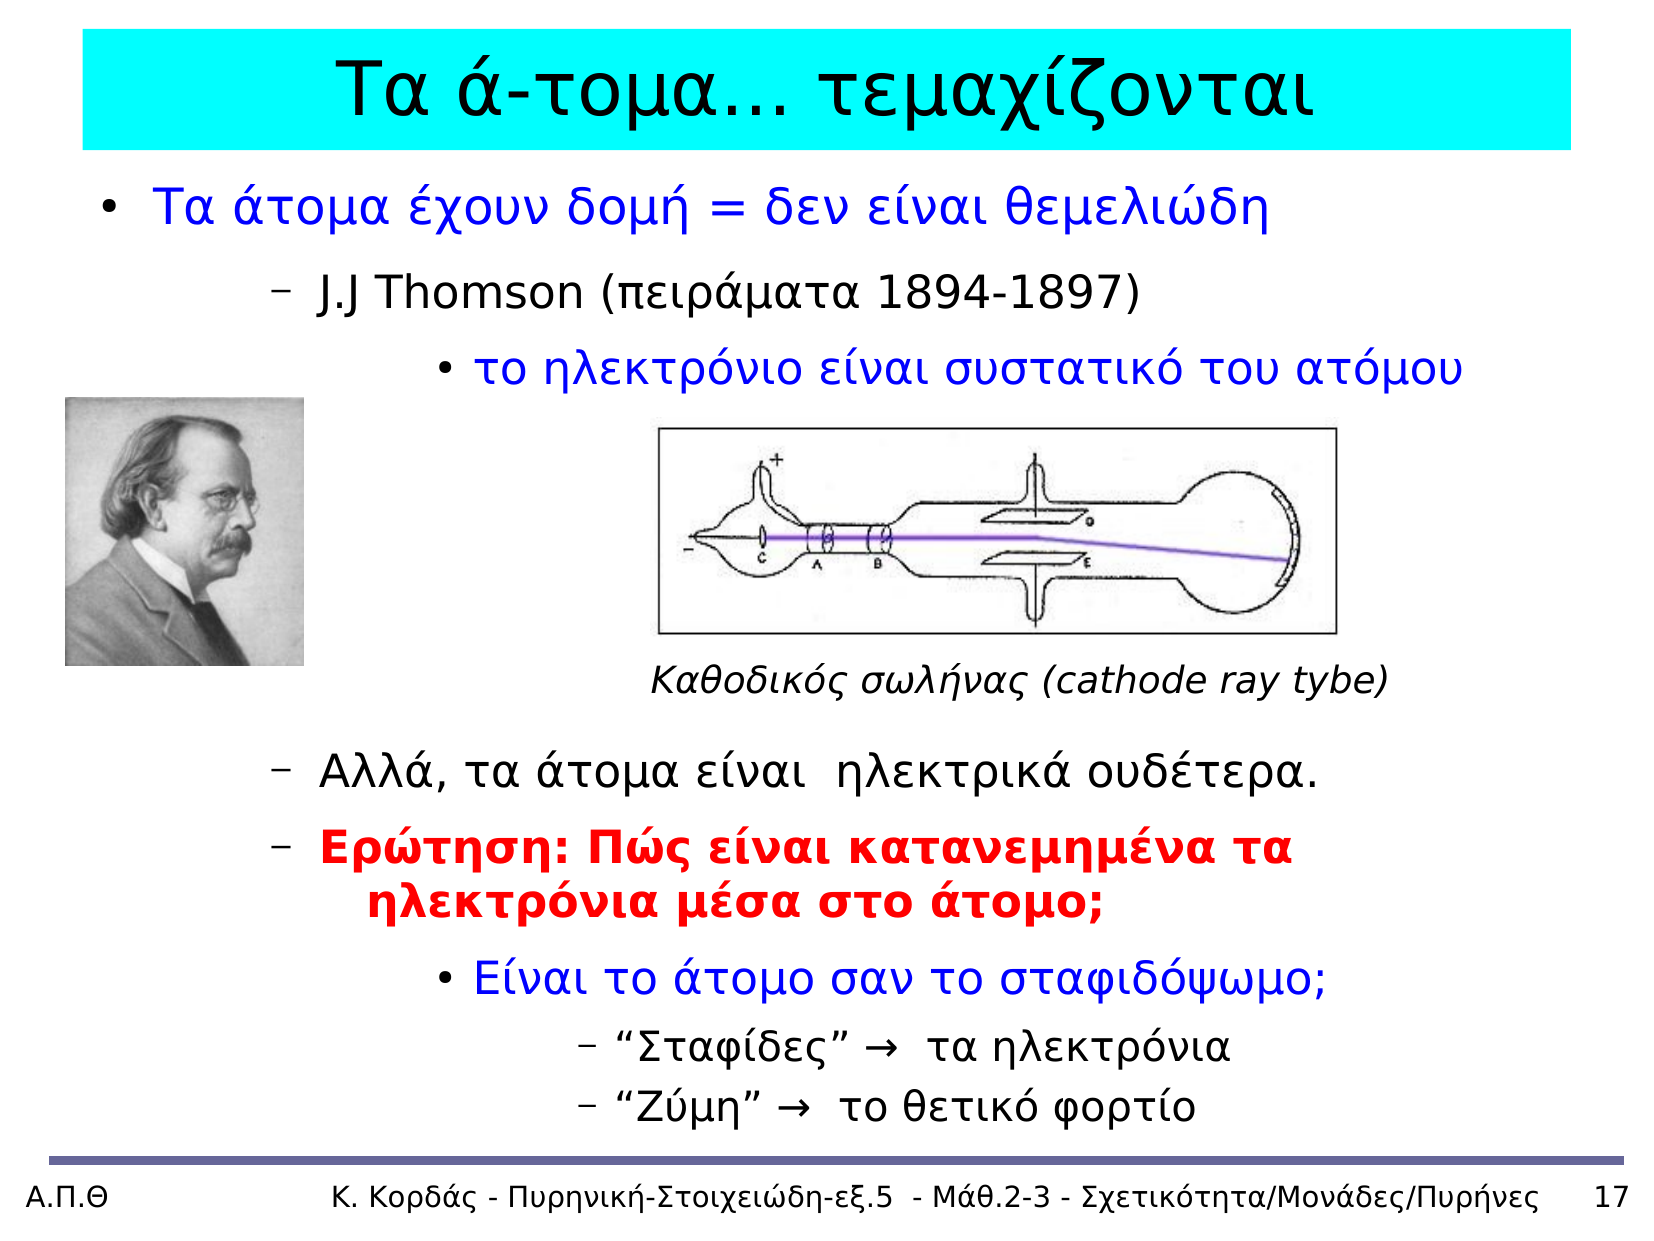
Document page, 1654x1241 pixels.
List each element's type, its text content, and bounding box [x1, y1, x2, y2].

picture [650, 417, 1346, 644]
title Τα ά-τομα... τεμαχίζονται [82, 28, 1571, 151]
picture [65, 397, 304, 666]
list Τα άτομα έχουν δομή = δεν είναι θεμελιώδη J.J Thomson (πειράματα 1894-1897) το ηλεκτρόνιο είναι συστατικό του ατόμου Αλλά, τα άτομα είναι ηλεκτρικά ουδέτερα. Ερώτηση: Πώς είναι κατανεμημένα τα ηλεκτρόνια μέσα στο άτομο; Είναι το άτομο σαν το σταφιδόψωμο; “Σταφίδες” → τα ηλεκτρόνια “Ζύμη” → το θετικό φορτίο [82, 177, 1571, 1136]
text_box Καθοδικός σωλήνας (cathode ray tybe) [635, 651, 1407, 711]
